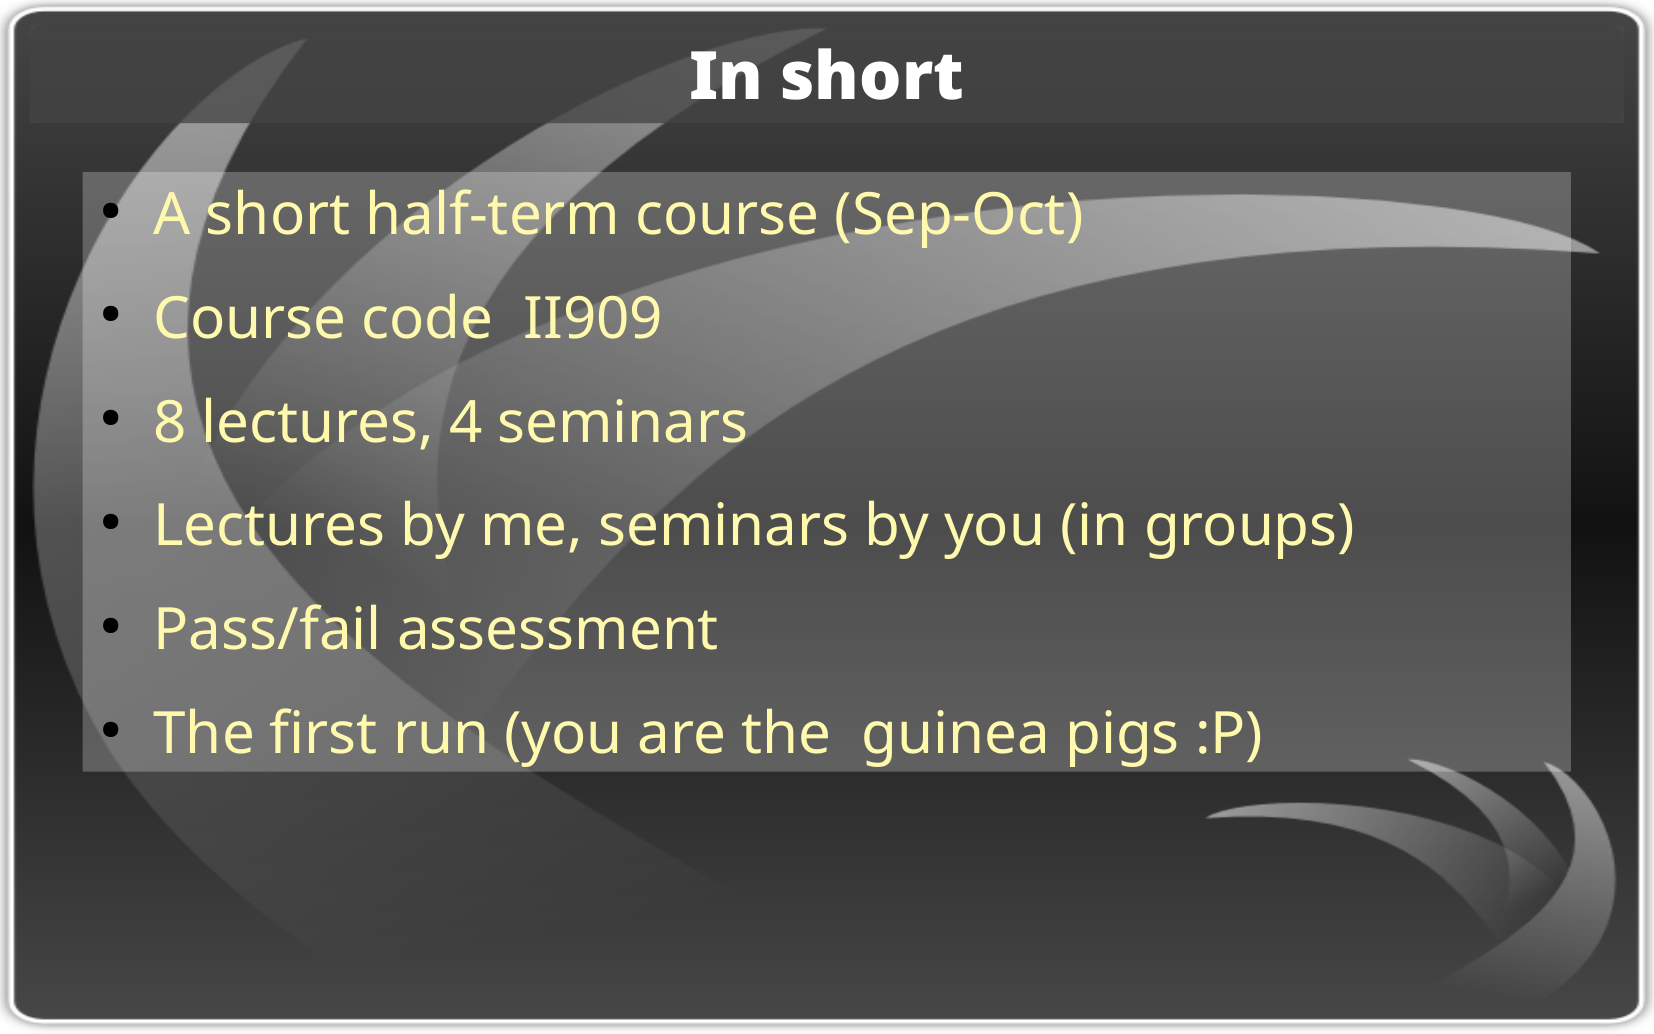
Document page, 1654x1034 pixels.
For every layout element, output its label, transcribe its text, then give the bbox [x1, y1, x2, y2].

picture [0, 0, 1654, 1034]
title In short [29, 24, 1625, 124]
list A short half-term course (Sep-Oct) Course code II909 8 lectures, 4 seminars Lectures by me, seminars by you (in groups) Pass/fail assessment The first run (you are the guinea pigs :P) [82, 172, 1571, 772]
